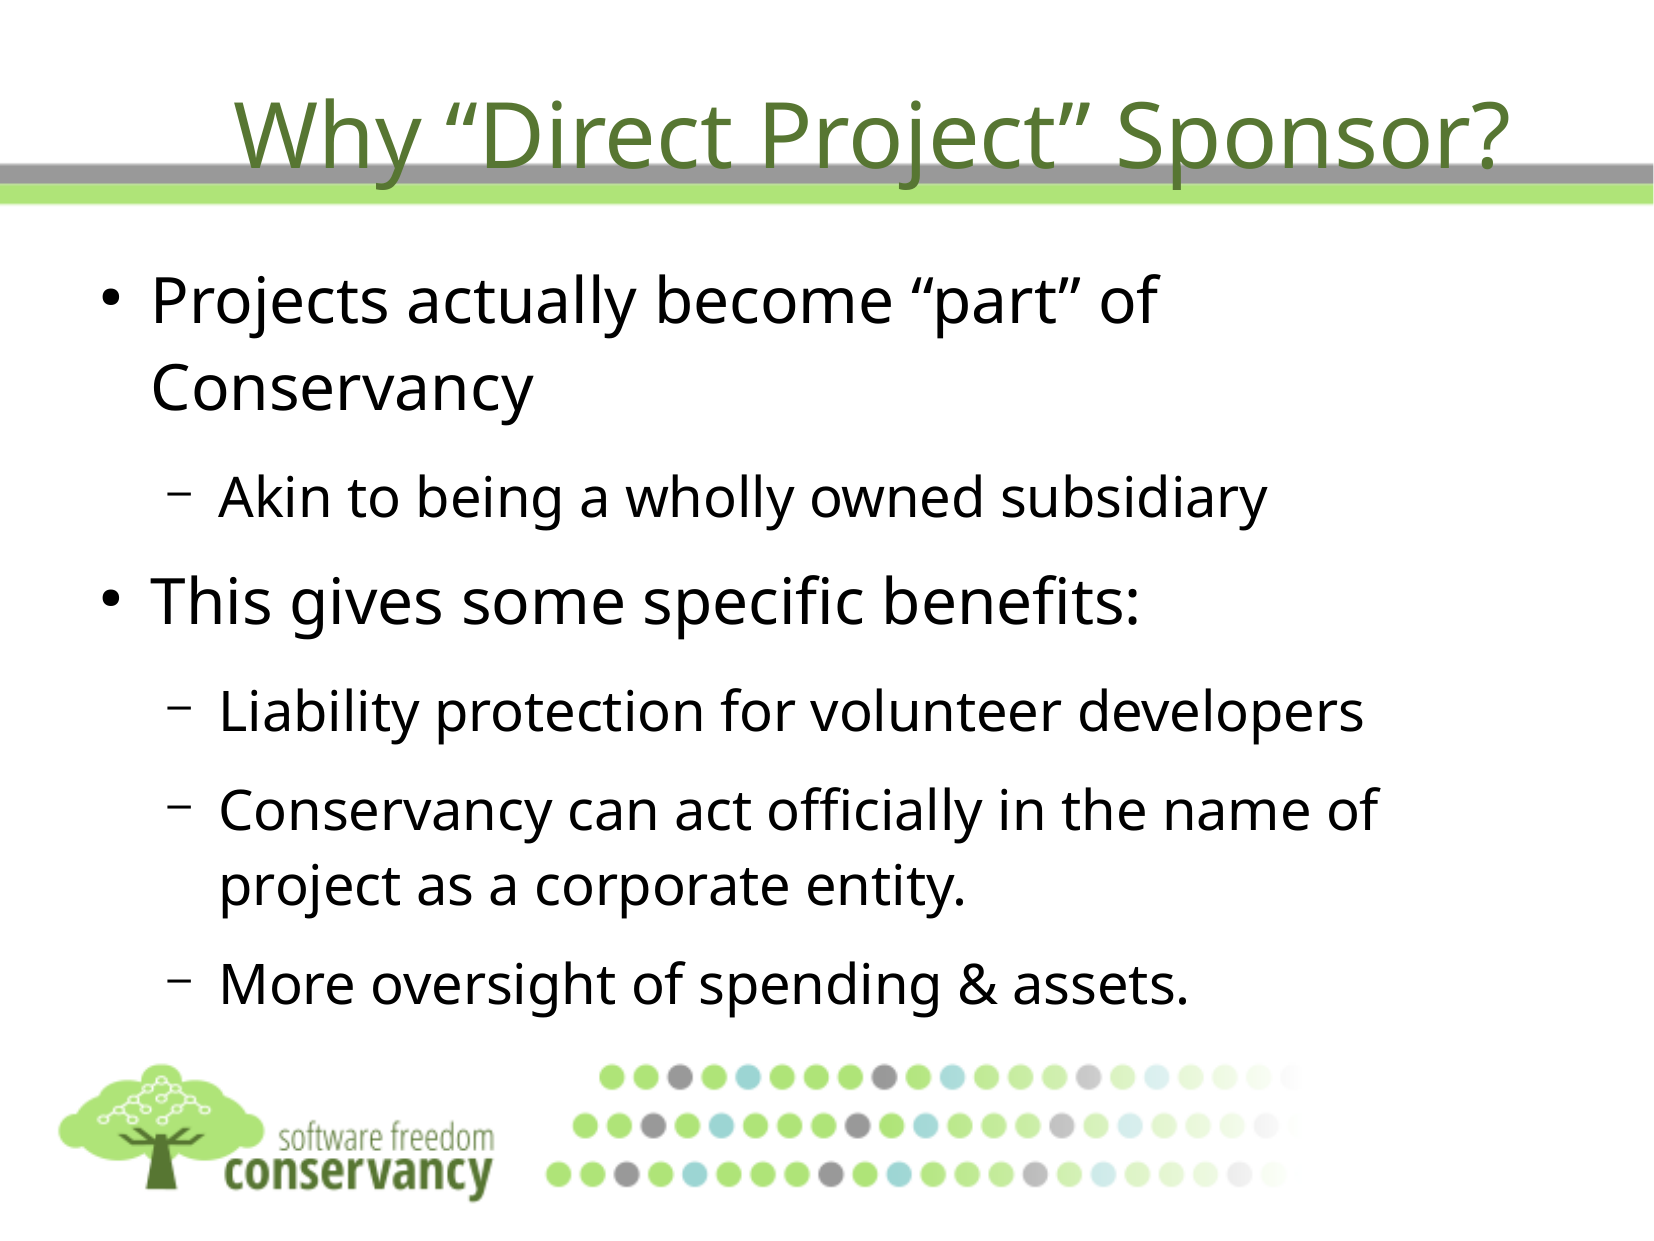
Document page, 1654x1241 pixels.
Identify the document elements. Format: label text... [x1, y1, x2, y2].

list Projects actually become “part” of Conservancy Akin to being a wholly owned subsidiary This gives some specific benefits: Liability protection for volunteer developers Conservancy can act officially in the name of project as a corporate entity. More oversight of spending & assets. [82, 255, 1538, 1025]
title Why “Direct Project” Sponsor? [116, 30, 1606, 238]
picture [0, 0, 1654, 1240]
